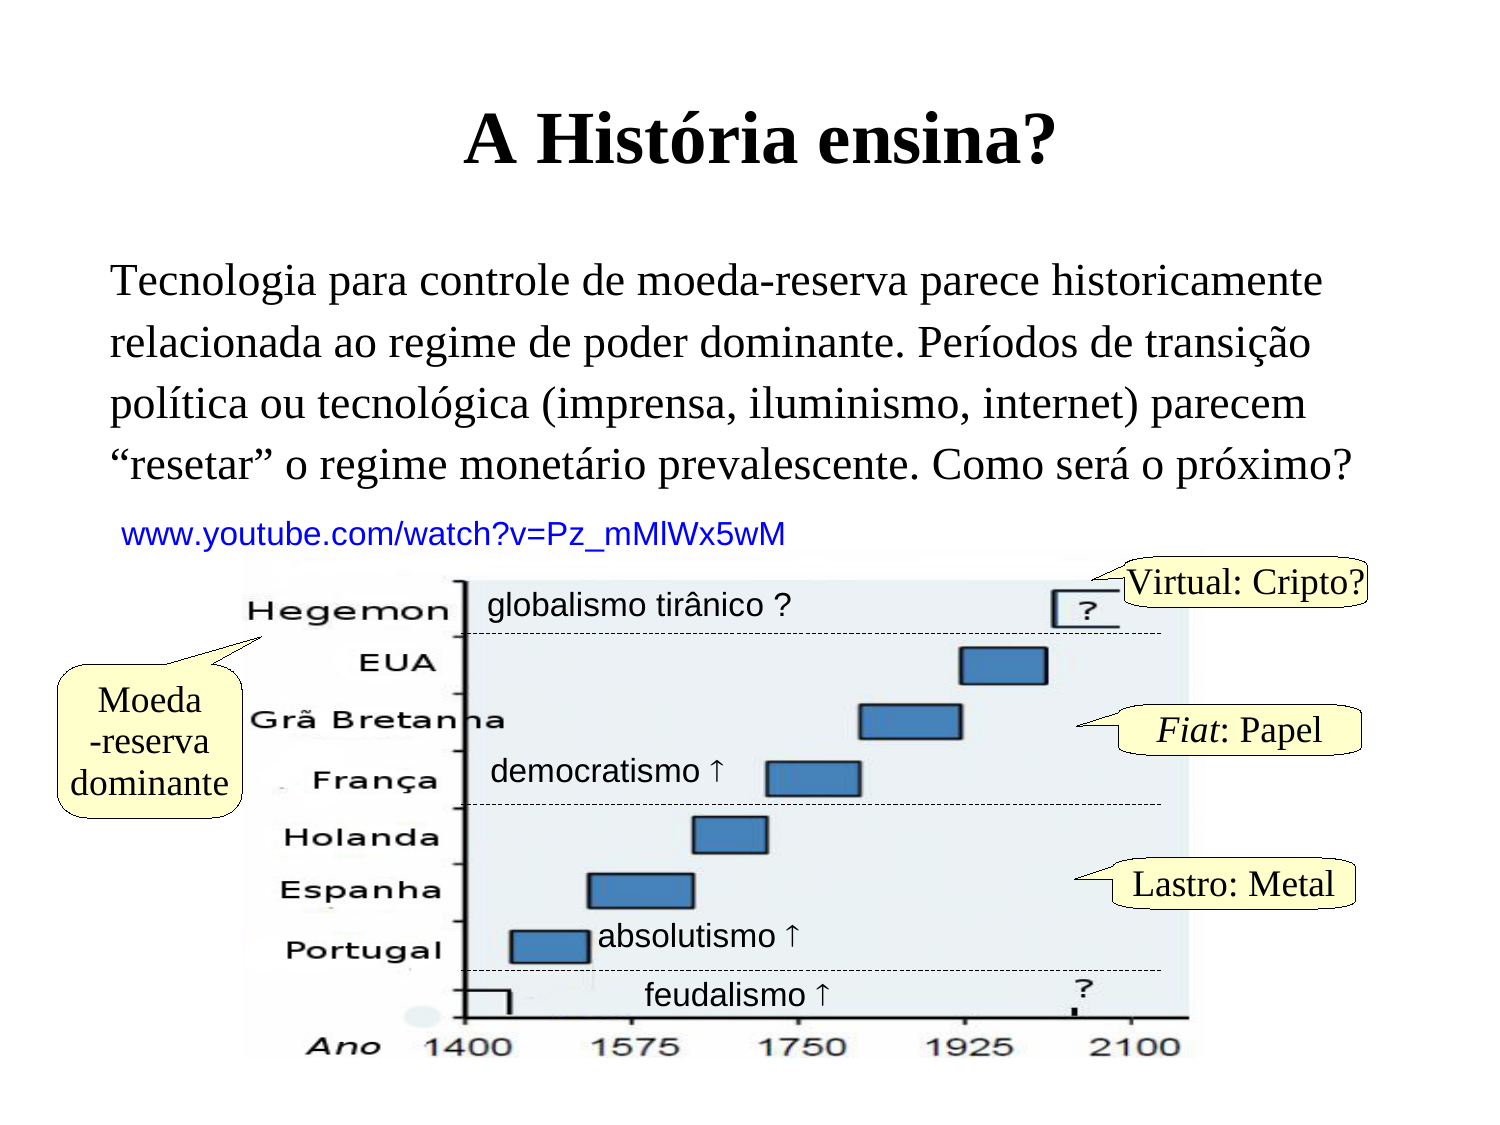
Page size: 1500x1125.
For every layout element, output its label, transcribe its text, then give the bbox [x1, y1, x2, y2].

text_box globalismo tirânico ? [487, 586, 815, 624]
text_box Fiat: Papel [1076, 704, 1362, 756]
text_box Moeda -reserva dominante [57, 636, 262, 819]
title A História ensina? [97, 63, 1426, 214]
text_box Lastro: Metal [1074, 857, 1356, 910]
text_box Tecnologia para controle de moeda-reserva parece historicamente relacionada ao regime de poder dominante. Períodos de transição política ou tecnológica (imprensa, iluminismo, internet) parecem “resetar” o regime monetário prevalescente. Como será o próximo? www.youtube.com/watch?v=Pz_mMlWx5wM [56, 244, 1442, 543]
text_box democratismo ­ [490, 751, 747, 796]
text_box feudalismo ­ [644, 976, 877, 1021]
text_box Virtual: Cripto? [1091, 556, 1368, 608]
picture [242, 548, 1205, 1058]
text_box absolutismo ­ [597, 917, 830, 962]
